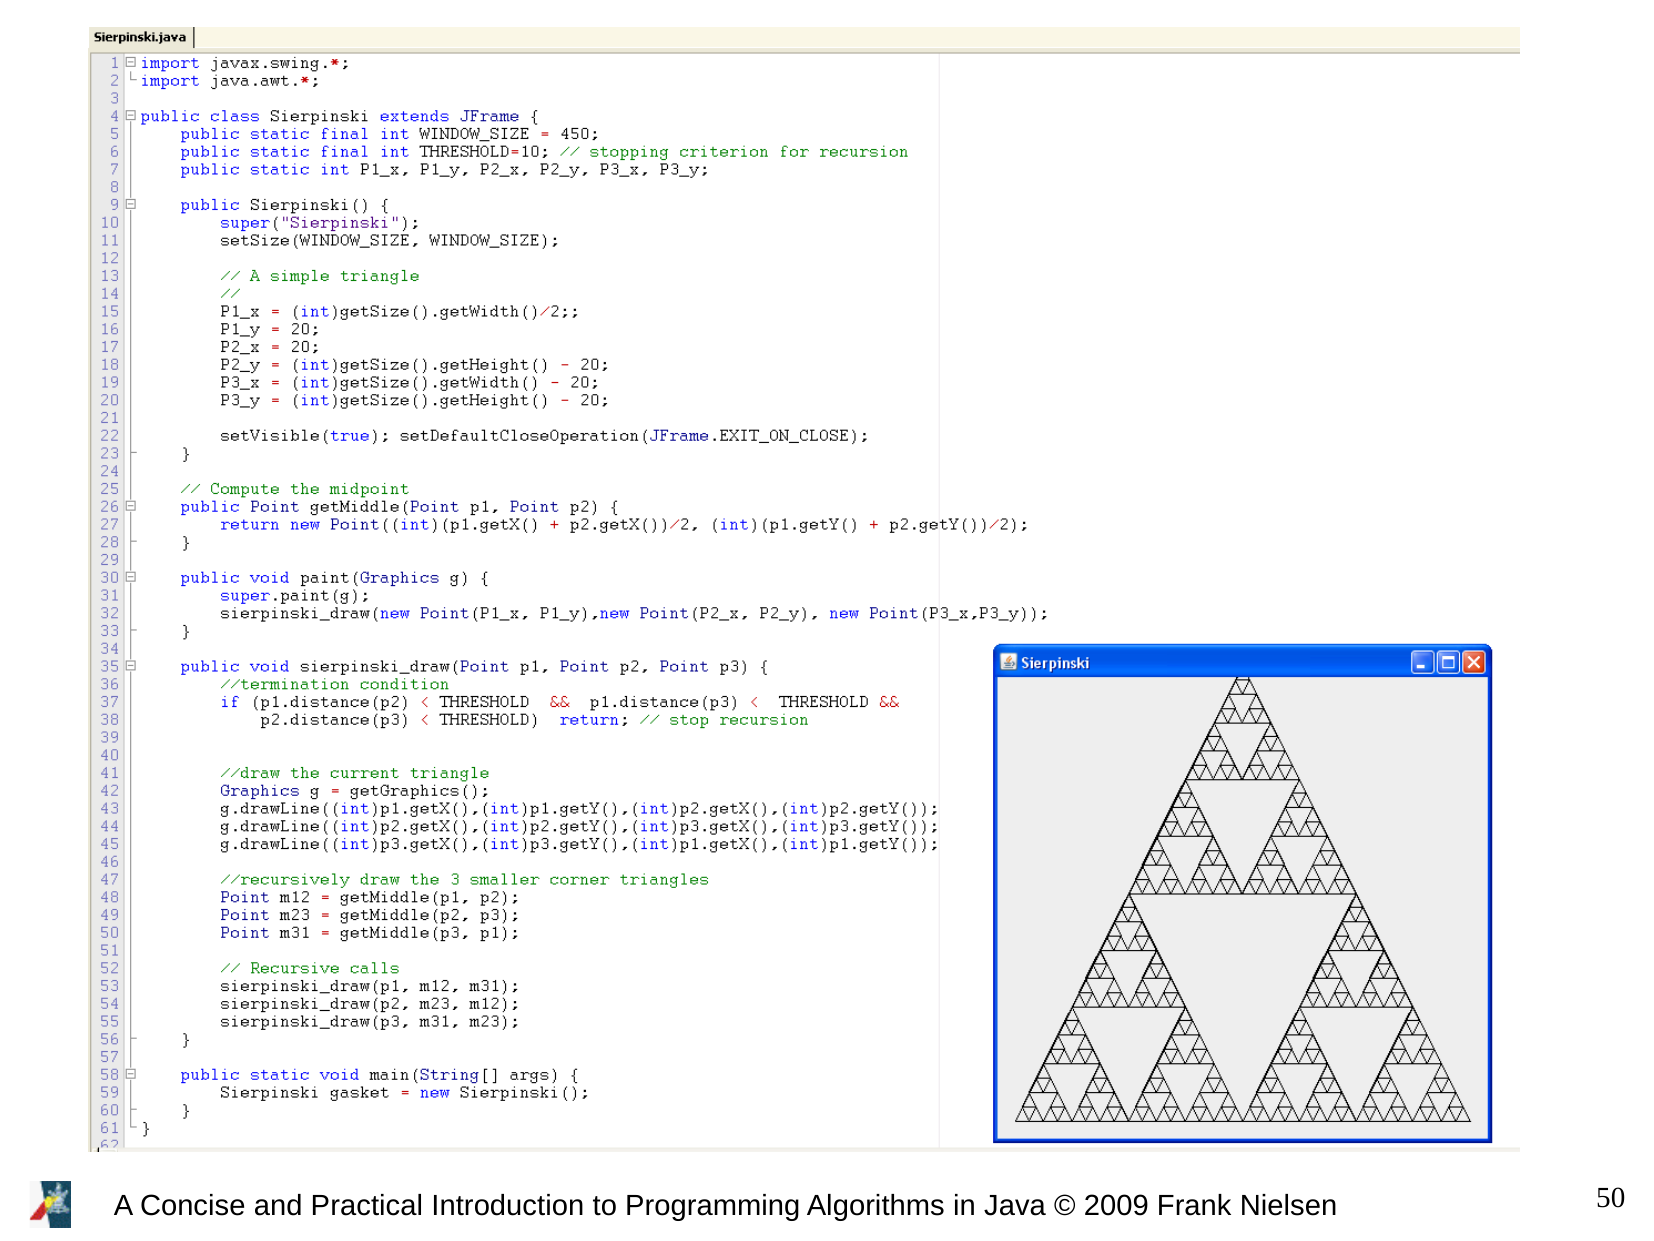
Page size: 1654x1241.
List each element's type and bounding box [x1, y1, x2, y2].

picture [29, 1181, 71, 1228]
picture [88, 27, 1520, 1152]
